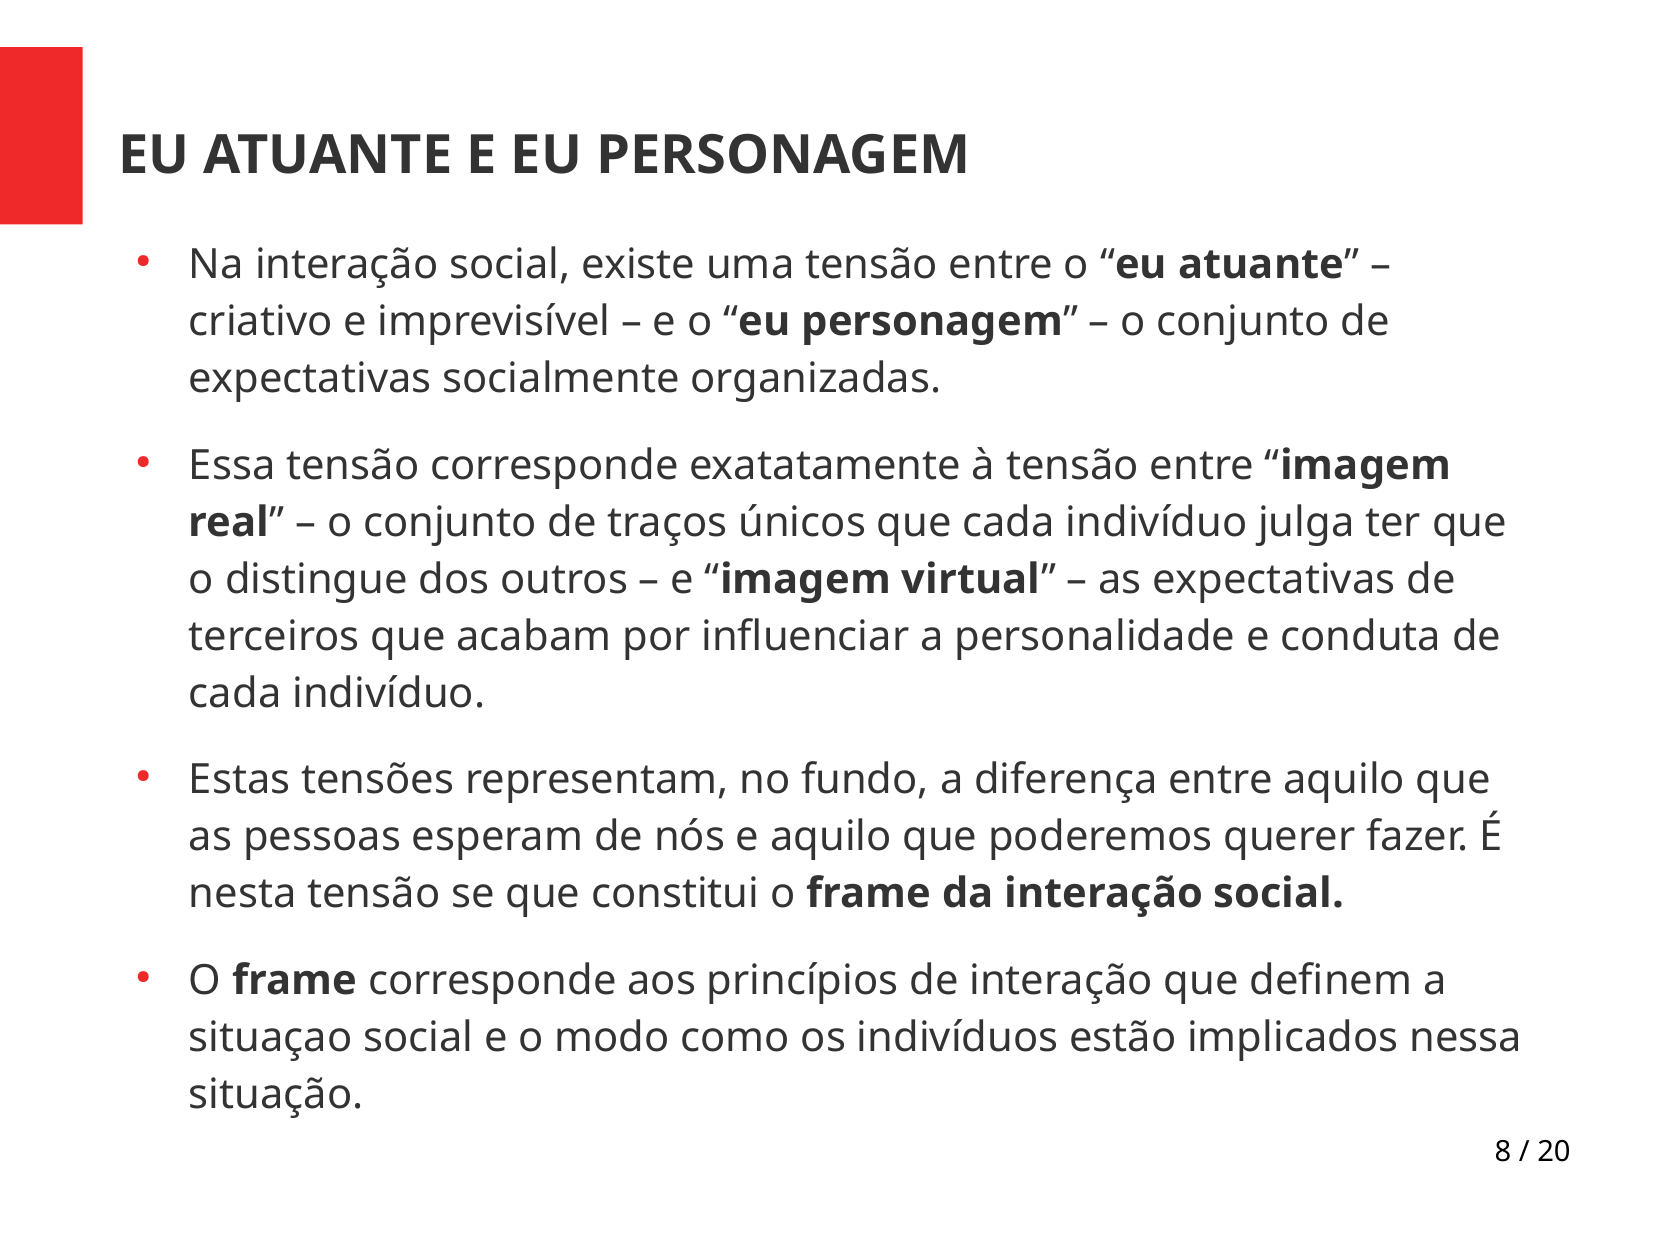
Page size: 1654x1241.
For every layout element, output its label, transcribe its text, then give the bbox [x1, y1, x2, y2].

list Na interação social, existe uma tensão entre o “eu atuante” – criativo e imprevisível – e o “eu personagem” – o conjunto de expectativas socialmente organizadas. Essa tensão corresponde exatatamente à tensão entre “imagem real” – o conjunto de traços únicos que cada indivíduo julga ter que o distingue dos outros – e “imagem virtual” – as expectativas de terceiros que acabam por influenciar a personalidade e conduta de cada indivíduo. Estas tensões representam, no fundo, a diferença entre aquilo que as pessoas esperam de nós e aquilo que poderemos querer fazer. É nesta tensão se que constitui o frame da interação social. O frame corresponde aos princípios de interação que definem a situaçao social e o modo como os indivíduos estão implicados nessa situação. [118, 153, 1536, 873]
title EU ATUANTE E EU PERSONAGEM [118, 49, 1571, 257]
